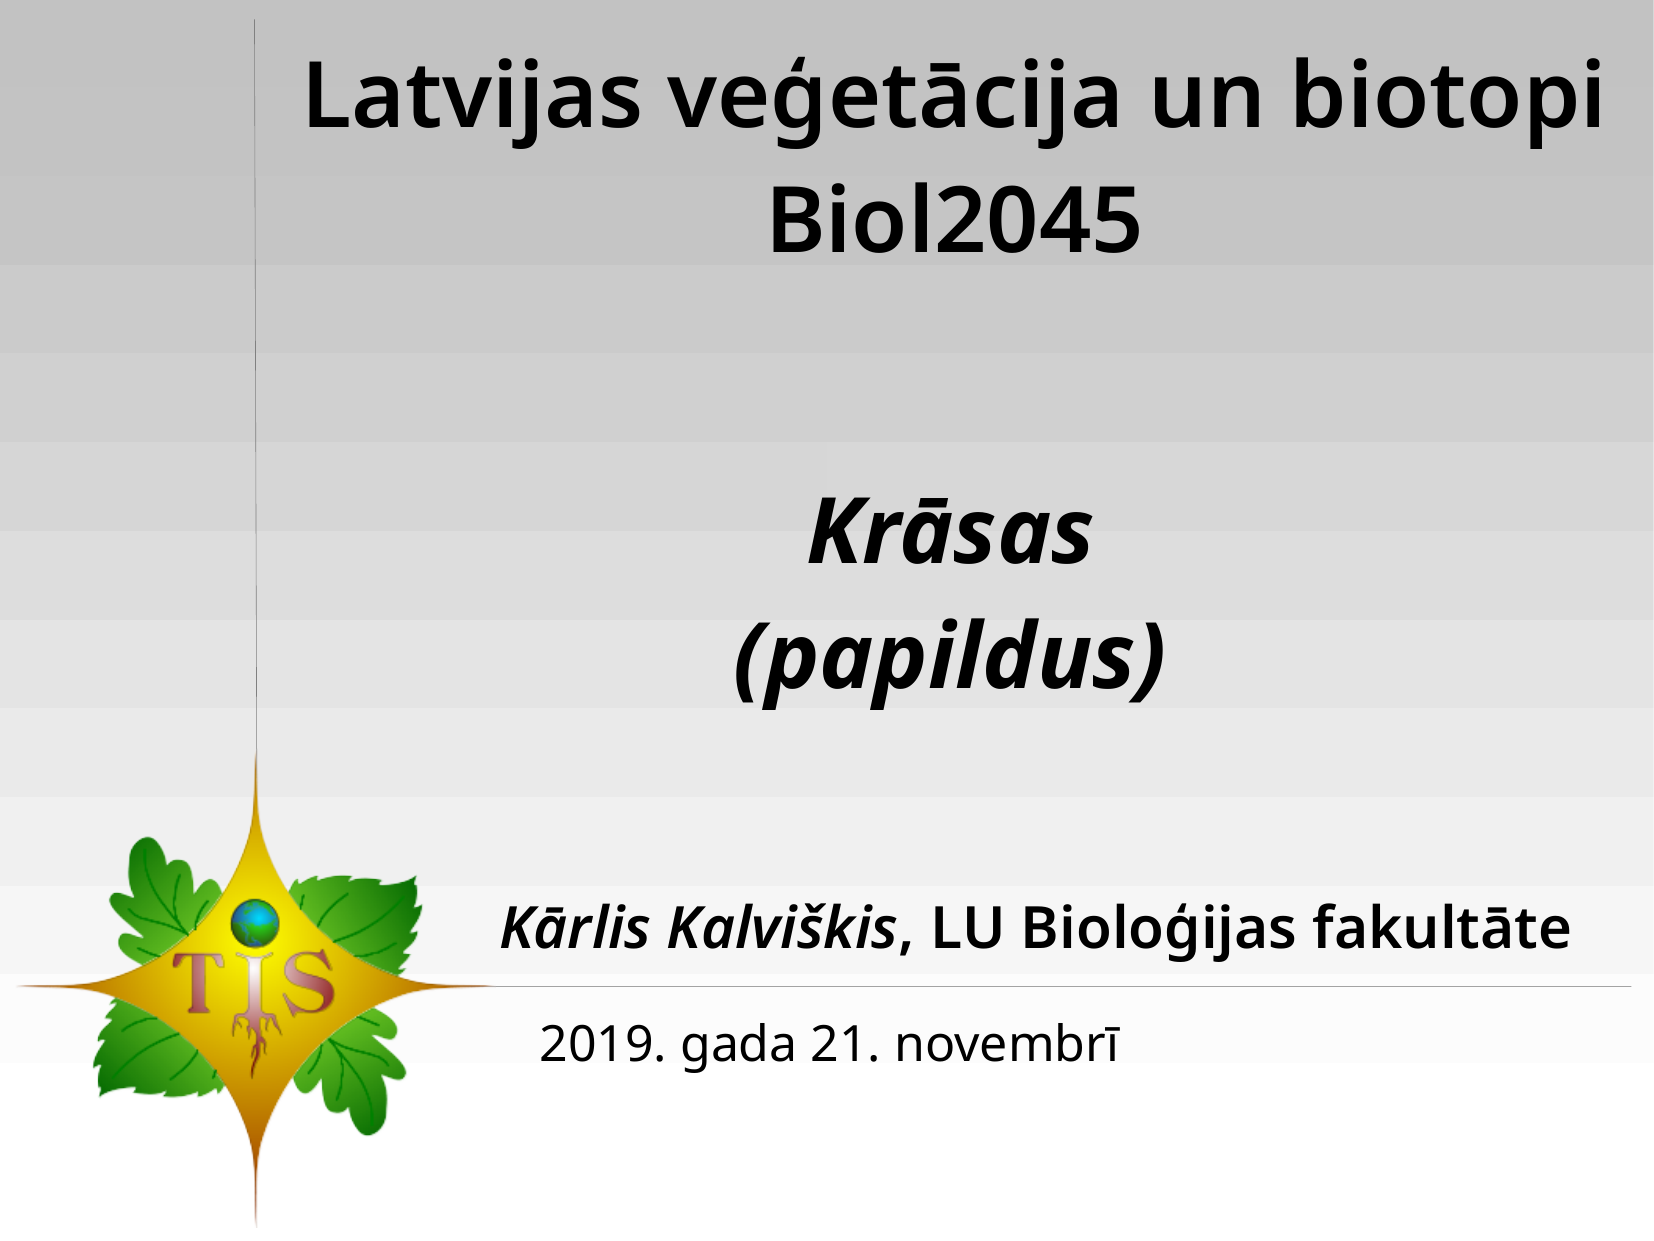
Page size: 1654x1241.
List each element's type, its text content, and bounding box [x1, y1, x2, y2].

list 2019. gada 21. novembrī [468, 1008, 1630, 1216]
text_box Kārlis Kalviškis, LU Bioloģijas fakultāte [499, 886, 1558, 957]
title Krāsas (papildus) [295, 324, 1607, 857]
picture [0, 0, 1654, 1241]
